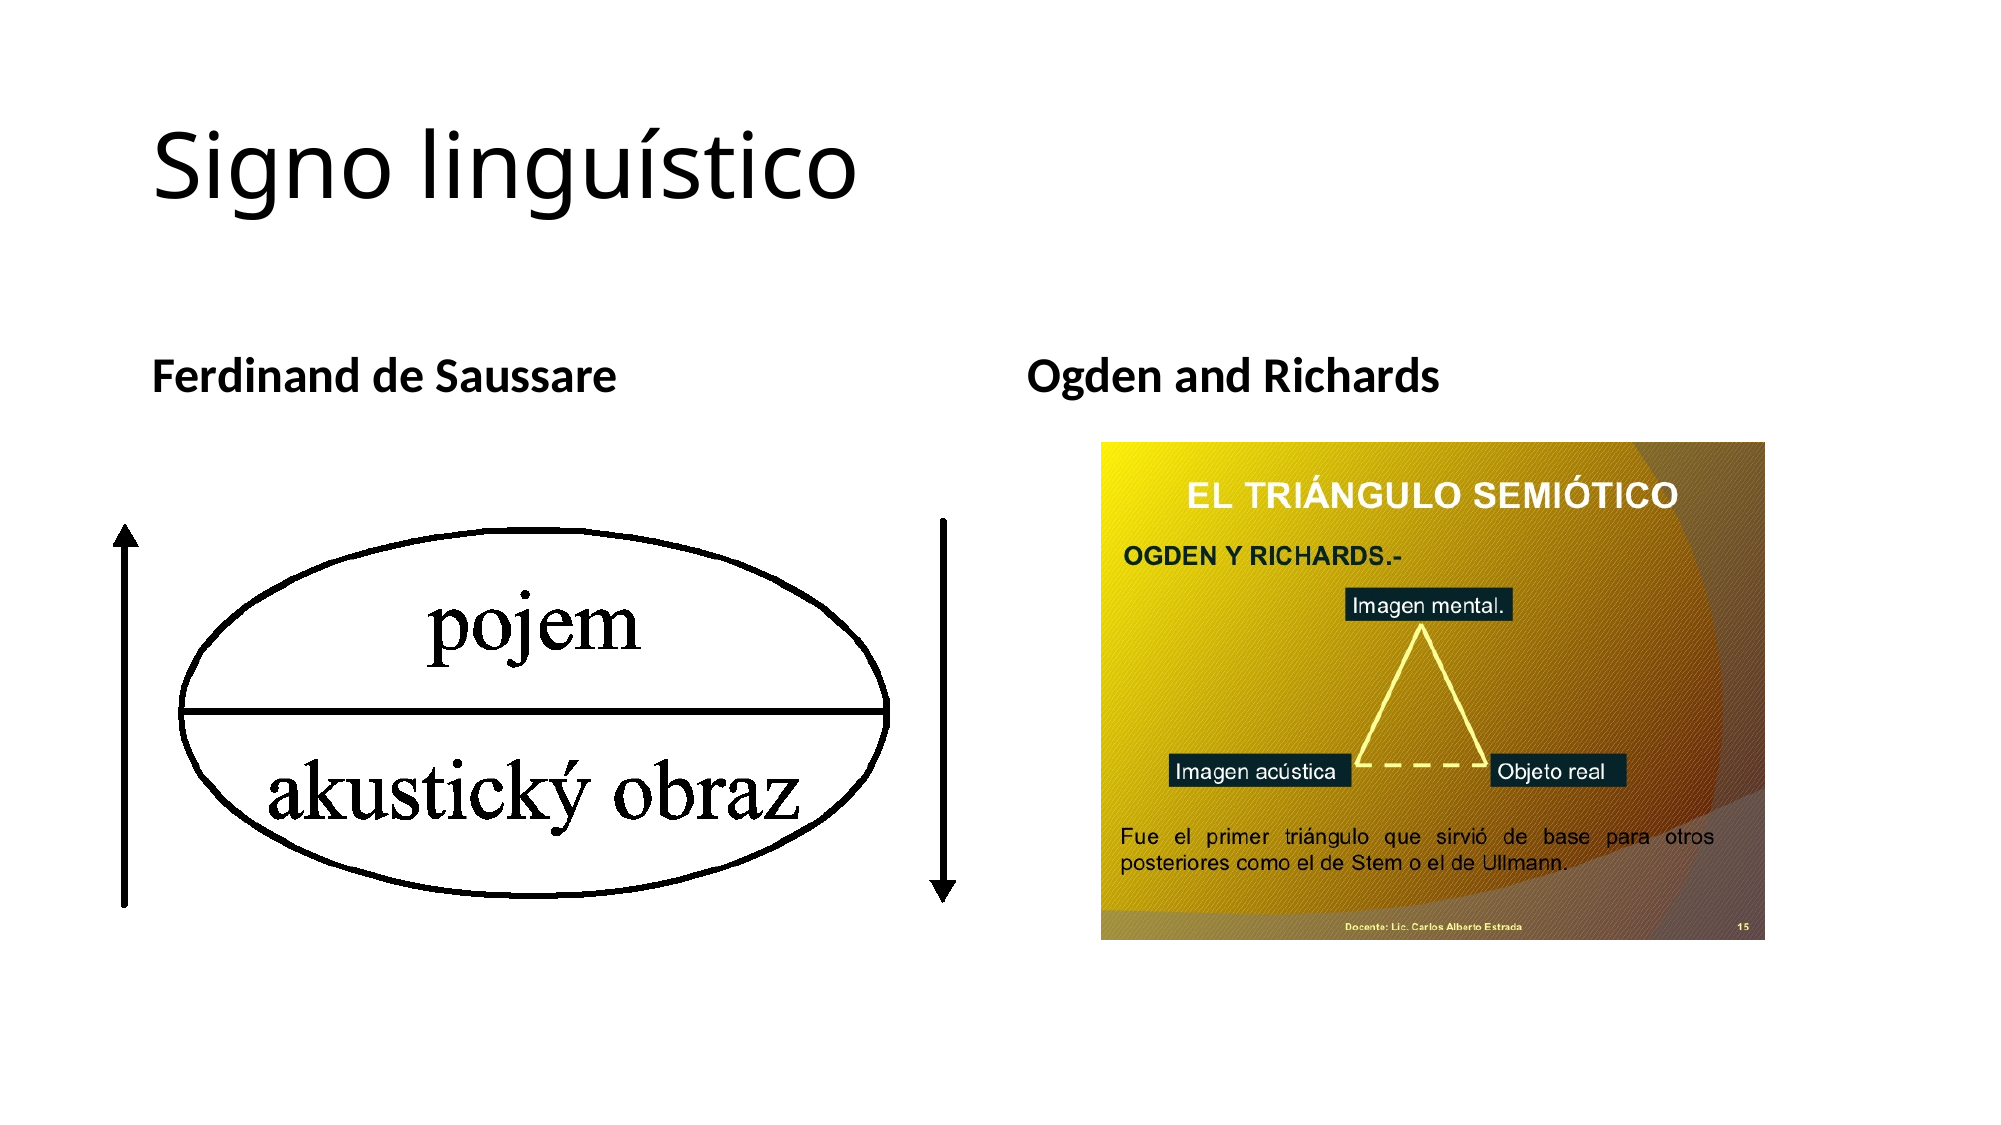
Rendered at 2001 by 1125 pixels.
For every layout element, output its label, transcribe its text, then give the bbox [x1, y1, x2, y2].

list Ferdinand de Saussare [137, 275, 984, 411]
picture [110, 516, 957, 910]
title Signo linguístico [137, 59, 1863, 278]
list Ogden and Richards [1012, 275, 1863, 411]
picture [1101, 442, 1765, 940]
